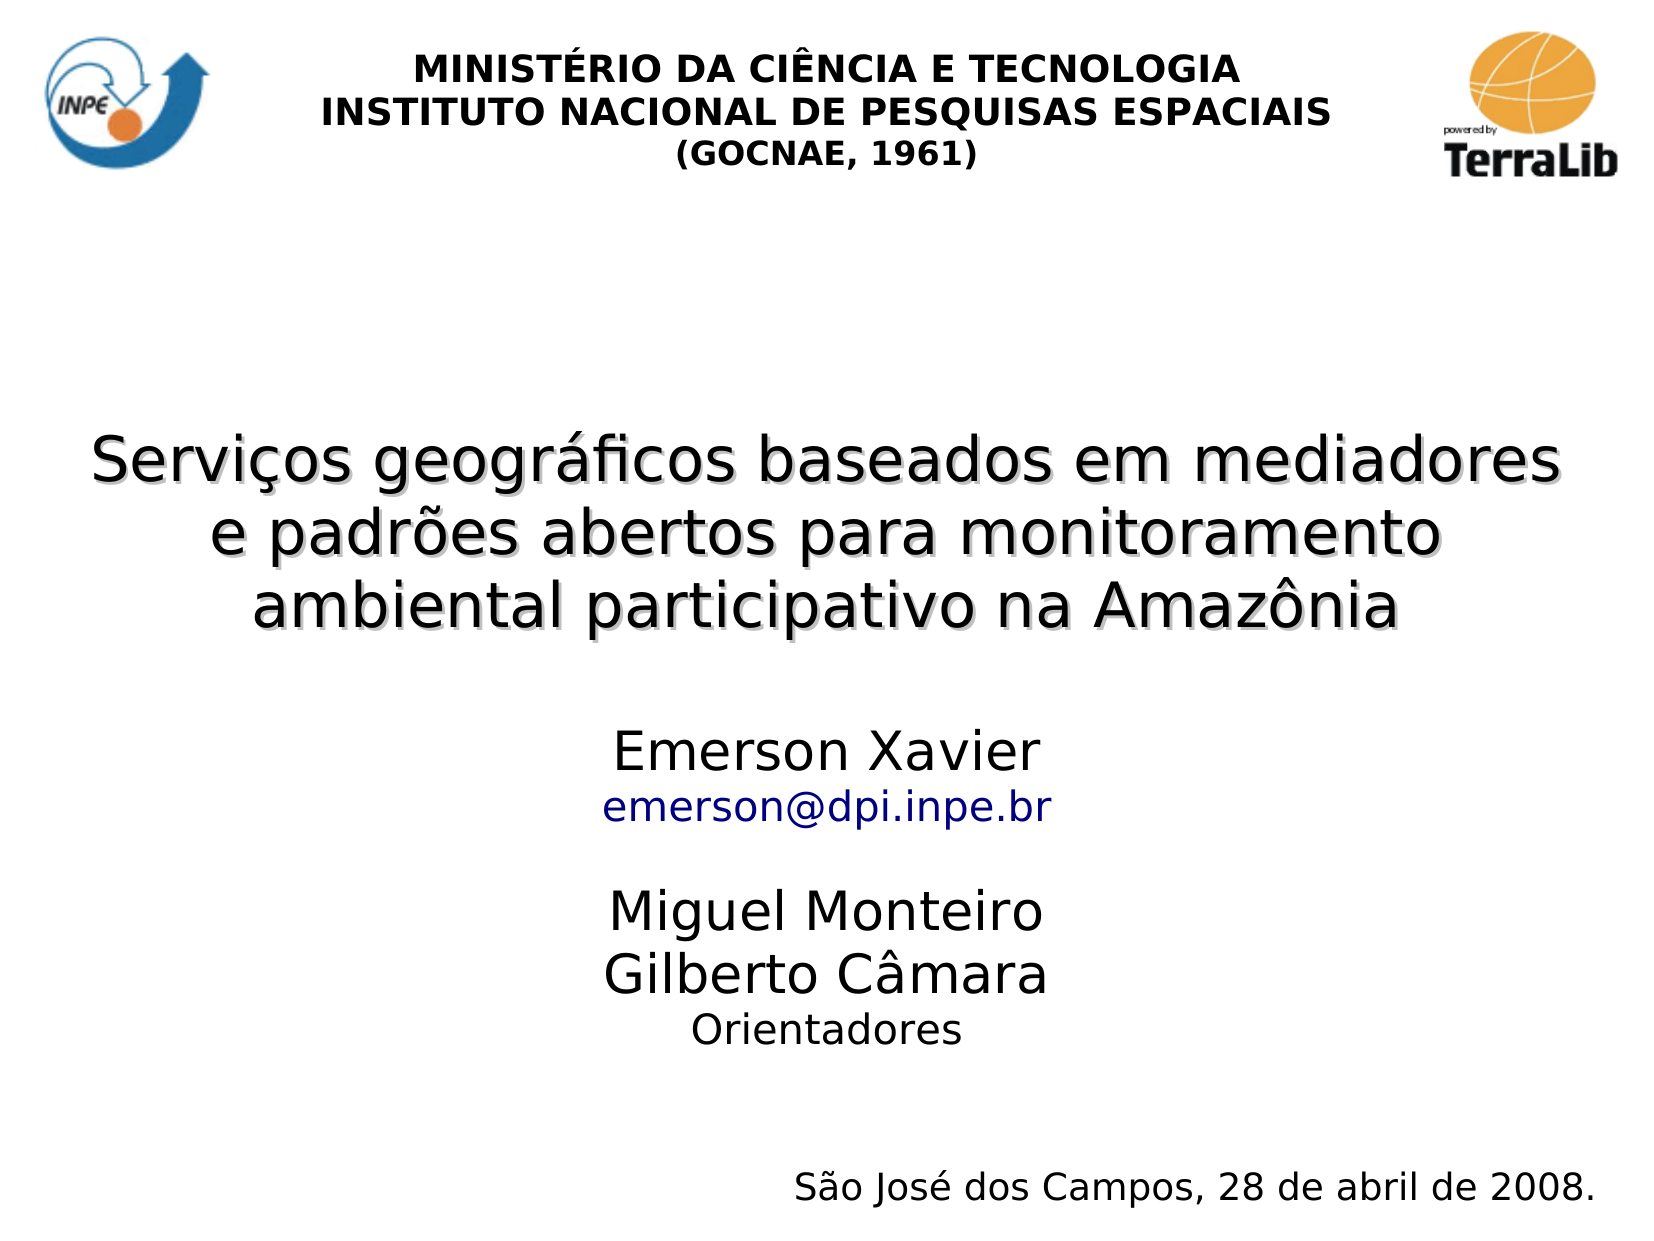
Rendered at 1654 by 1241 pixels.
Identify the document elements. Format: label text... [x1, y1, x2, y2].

picture [35, 29, 220, 178]
text_box São José dos Campos, 28 de abril de 2008. [549, 1157, 1613, 1217]
picture [1443, 29, 1619, 178]
text_box Serviços geográficos baseados em mediadores e padrões abertos para monitoramento ambiental participativo na Amazônia Emerson Xavier emerson@dpi.inpe.br Miguel Monteiro Gilberto Câmara Orientadores [82, 219, 1571, 1182]
title MINISTÉRIO DA CIÊNCIA E TECNOLOGIA INSTITUTO NACIONAL DE PESQUISAS ESPACIAIS (GOCNAE, 1961) [206, 31, 1447, 190]
